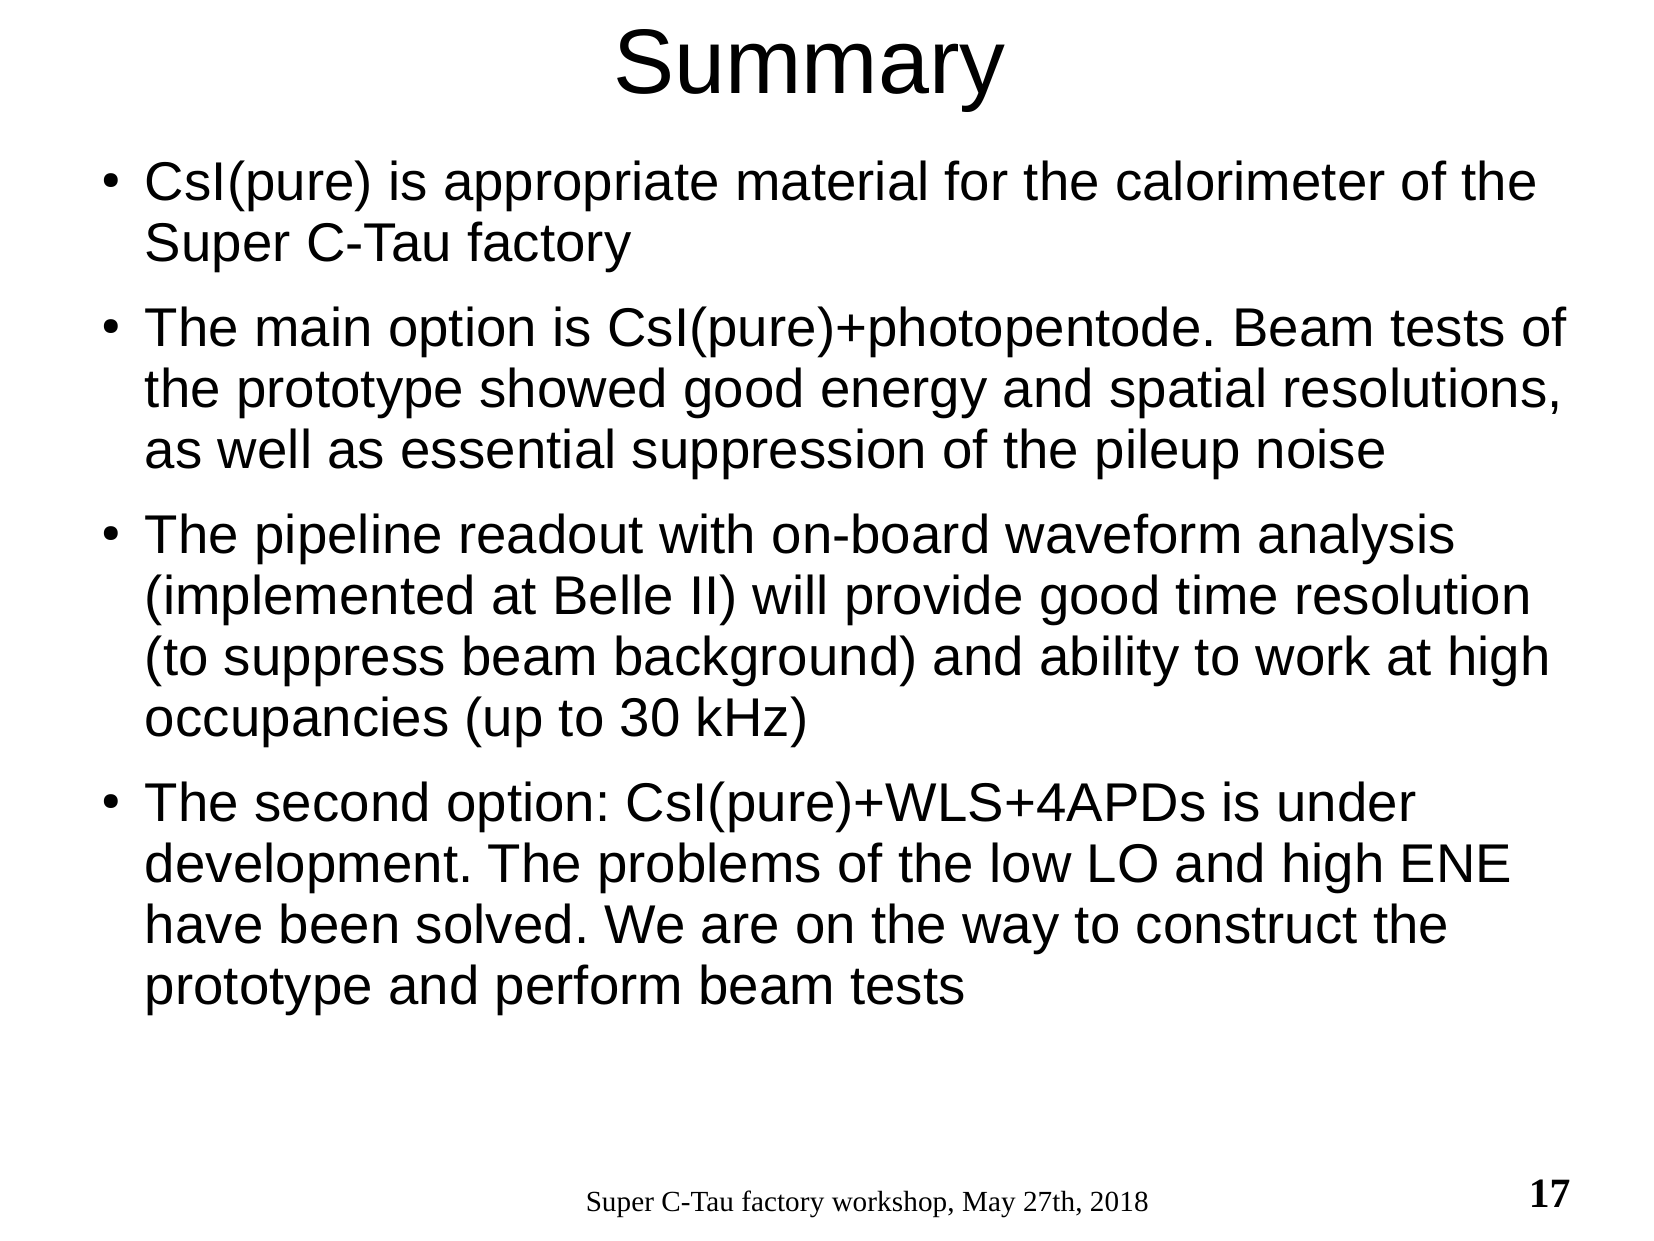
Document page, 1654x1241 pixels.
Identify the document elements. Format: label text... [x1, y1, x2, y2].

list CsI(pure) is appropriate material for the calorimeter of the Super C-Tau factory The main option is CsI(pure)+photopentode. Beam tests of the prototype showed good energy and spatial resolutions, as well as essential suppression of the pileup noise The pipeline readout with on-board waveform analysis (implemented at Belle II) will provide good time resolution (to suppress beam background) and ability to work at high occupancies (up to 30 kHz) The second option: CsI(pure)+WLS+4APDs is under development. The problems of the low LO and high ENE have been solved. We are on the way to construct the prototype and perform beam tests [86, 150, 1576, 1036]
title Summary [450, 9, 1171, 113]
